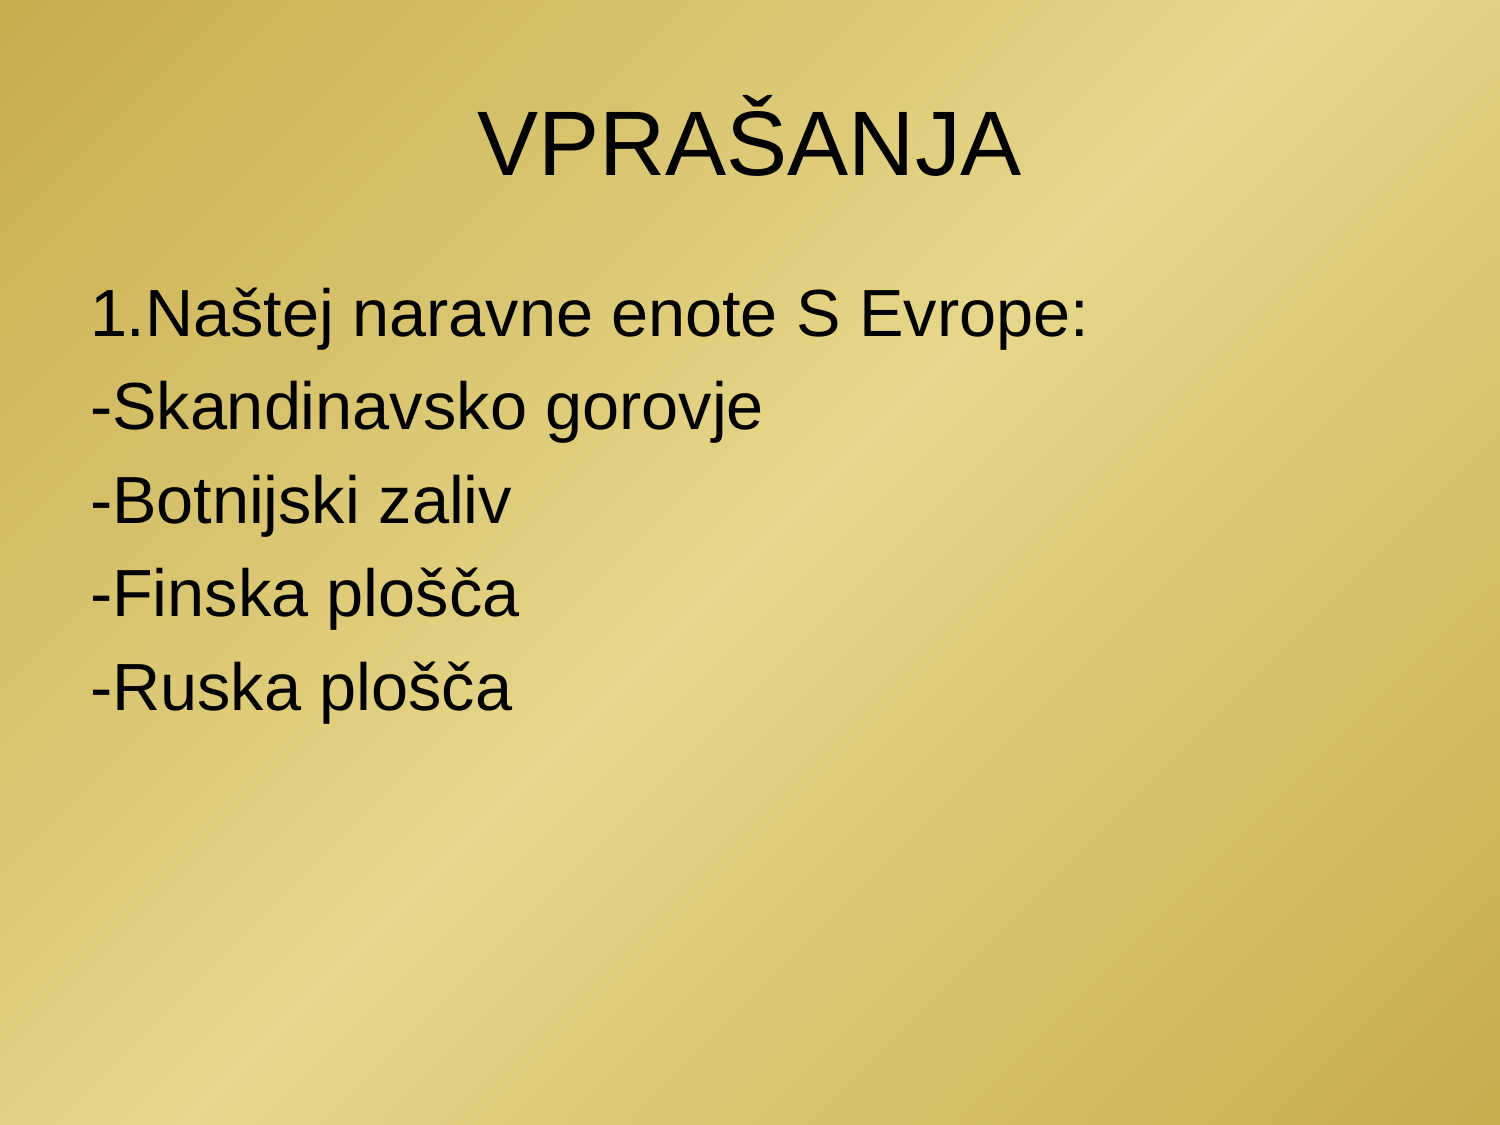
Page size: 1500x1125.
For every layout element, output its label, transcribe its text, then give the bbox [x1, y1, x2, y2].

list 1.Naštej naravne enote S Evrope: -Skandinavsko gorovje -Botnijski zaliv -Finska plošča -Ruska plošča [75, 262, 1425, 1005]
title VPRAŠANJA [75, 45, 1425, 233]
